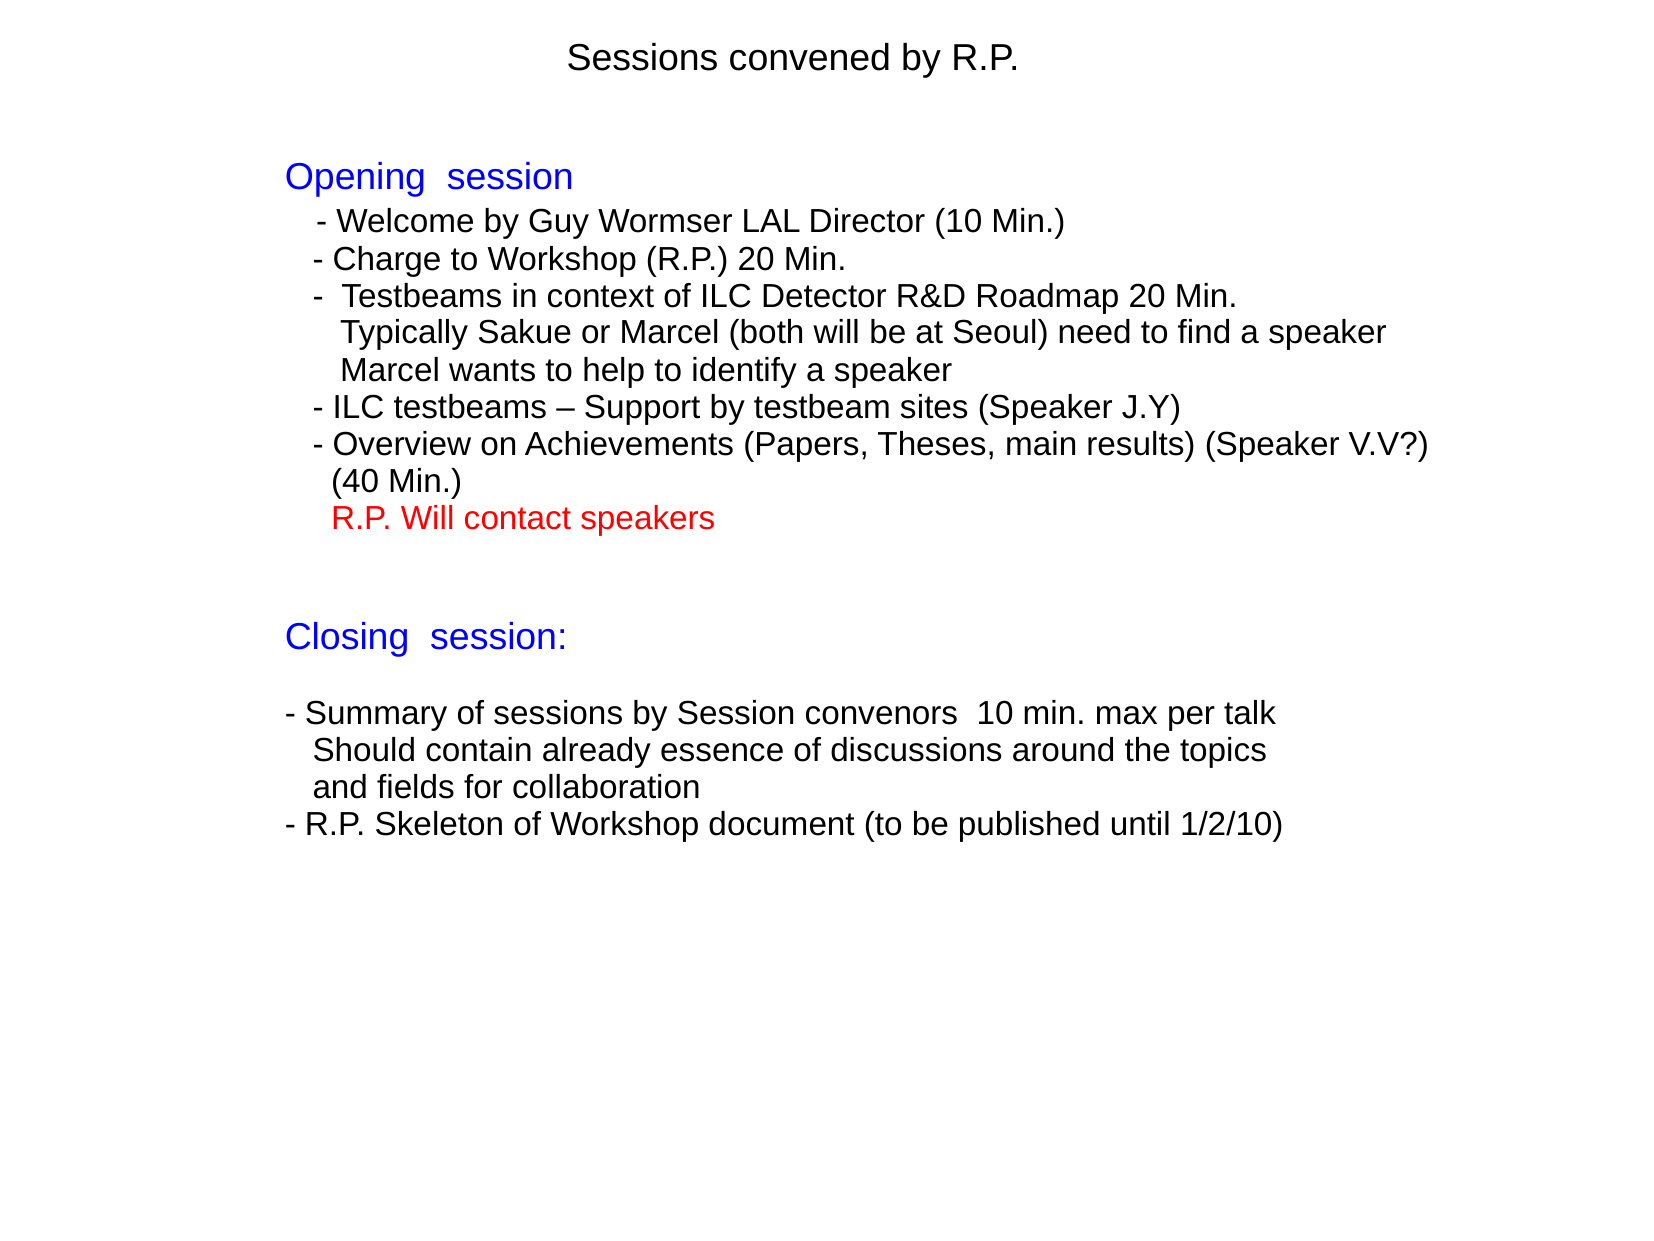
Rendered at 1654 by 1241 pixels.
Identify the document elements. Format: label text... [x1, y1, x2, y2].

text_box Opening session - Welcome by Guy Wormser LAL Director (10 Min.) - Charge to Workshop (R.P.) 20 Min. - Testbeams in context of ILC Detector R&D Roadmap 20 Min. Typically Sakue or Marcel (both will be at Seoul) need to find a speaker Marcel wants to help to identify a speaker - ILC testbeams – Support by testbeam sites (Speaker J.Y) - Overview on Achievements (Papers, Theses, main results) (Speaker V.V?) (40 Min.) R.P. Will contact speakers Closing session: - Summary of sessions by Session convenors 10 min. max per talk Should contain already essence of discussions around the topics and fields for collaboration - R.P. Skeleton of Workshop document (to be published until 1/2/10) [269, 148, 1447, 1080]
text_box Sessions convened by R.P. [551, 29, 1034, 101]
